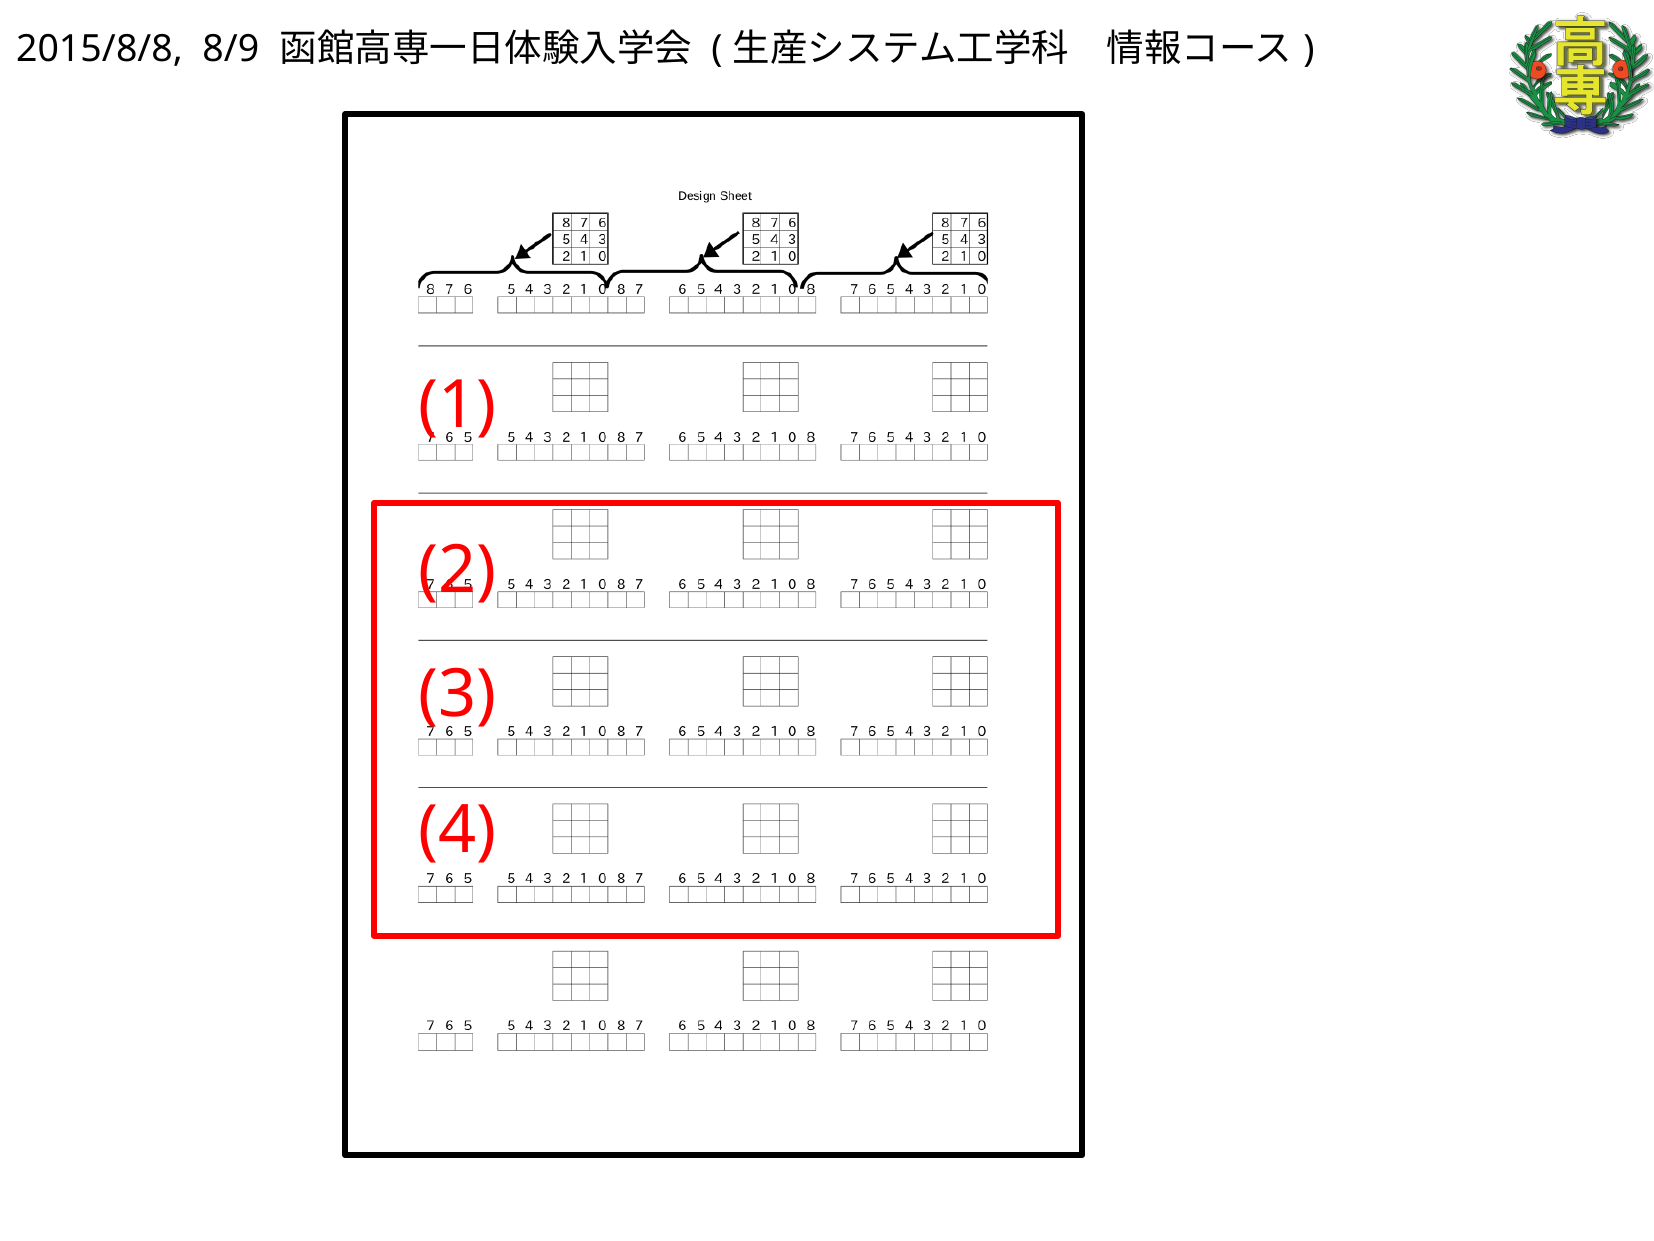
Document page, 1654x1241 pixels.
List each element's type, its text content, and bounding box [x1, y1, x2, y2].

text_box (4) [403, 773, 582, 856]
text_box (1) [403, 348, 582, 430]
text_box (3) [403, 637, 582, 720]
picture [348, 117, 1080, 1153]
text_box (2) [403, 513, 582, 596]
picture [1506, 0, 1654, 157]
